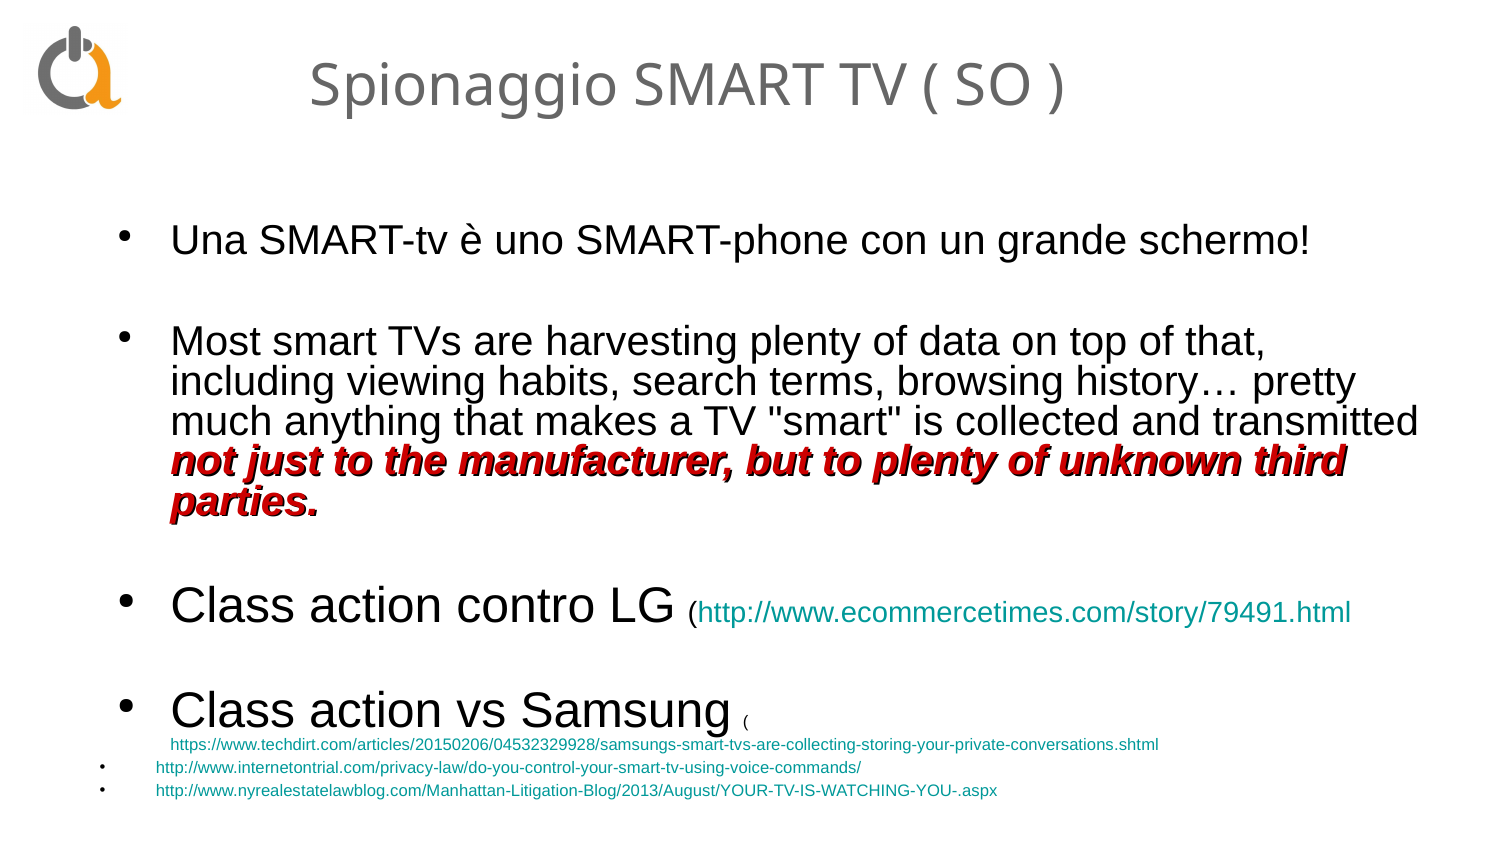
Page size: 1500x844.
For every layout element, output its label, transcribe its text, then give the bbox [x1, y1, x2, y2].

list Una SMART-tv è uno SMART-phone con un grande schermo! Most smart TVs are harvesting plenty of data on top of that, including viewing habits, search terms, browsing history… pretty much anything that makes a TV "smart" is collected and transmitted not just to the manufacturer, but to plenty of unknown third parties. Class action contro LG (http://www.ecommercetimes.com/story/79491.html Class action vs Samsung (https://www.techdirt.com/articles/20150206/04532329928/samsungs-smart-tvs-are-collecting-storing-your-private-conversations.shtml http://www.internetontrial.com/privacy-law/do-you-control-your-smart-tv-using-voice-commands/ http://www.nyrealestatelawblog.com/Manhattan-Litigation-Blog/2013/August/YOUR-TV-IS-WATCHING-YOU-.aspx [84, 214, 1435, 830]
title Spionaggio SMART TV ( SO ) [295, 33, 1426, 130]
picture [23, 23, 128, 115]
